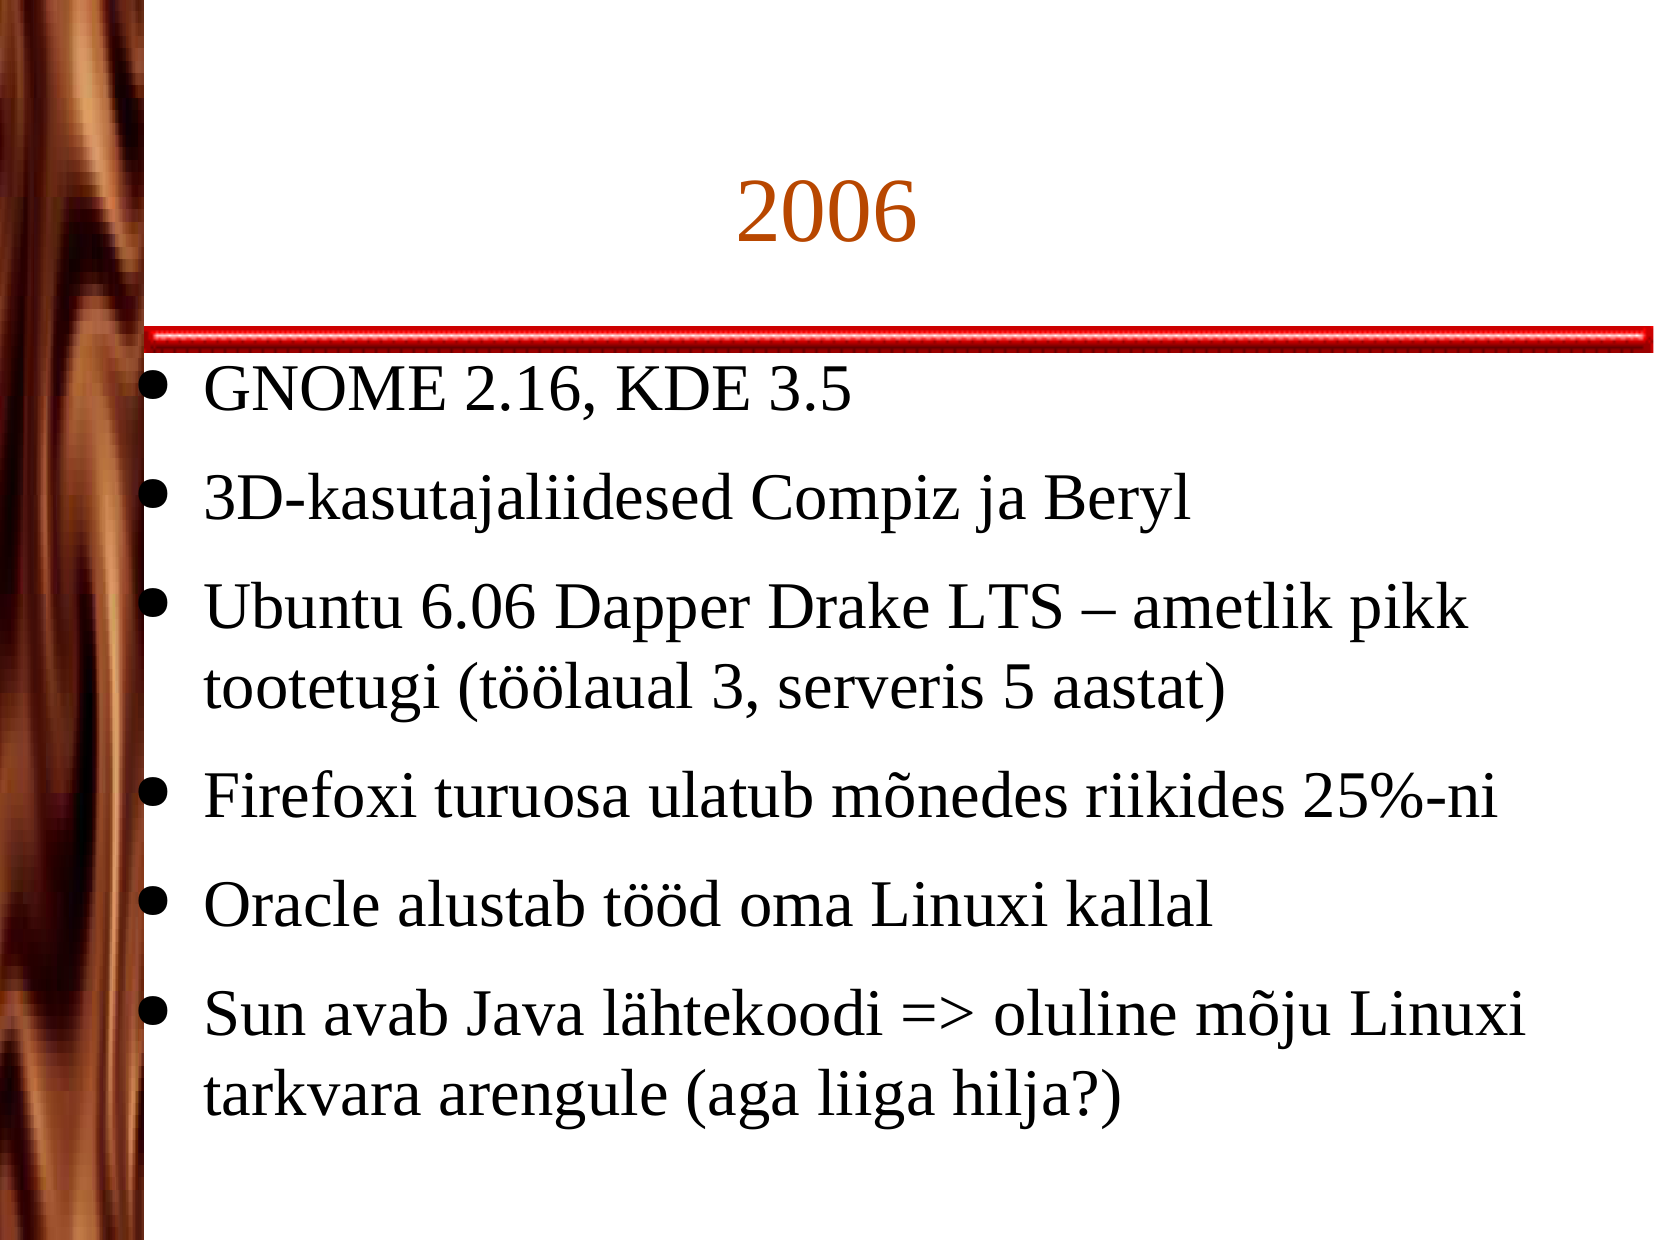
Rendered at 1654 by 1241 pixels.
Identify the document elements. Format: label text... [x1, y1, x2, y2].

title 2006 [121, 100, 1533, 312]
picture [0, 0, 1654, 1240]
list GNOME 2.16, KDE 3.5 3D-kasutajaliidesed Compiz ja Beryl Ubuntu 6.06 Dapper Drake LTS – ametlik pikk tootetugi (töölaual 3, serveris 5 aastat) Firefoxi turuosa ulatub mõnedes riikides 25%-ni Oracle alustab tööd oma Linuxi kallal Sun avab Java lähtekoodi => oluline mõju Linuxi tarkvara arengule (aga liiga hilja?) [121, 344, 1533, 1126]
